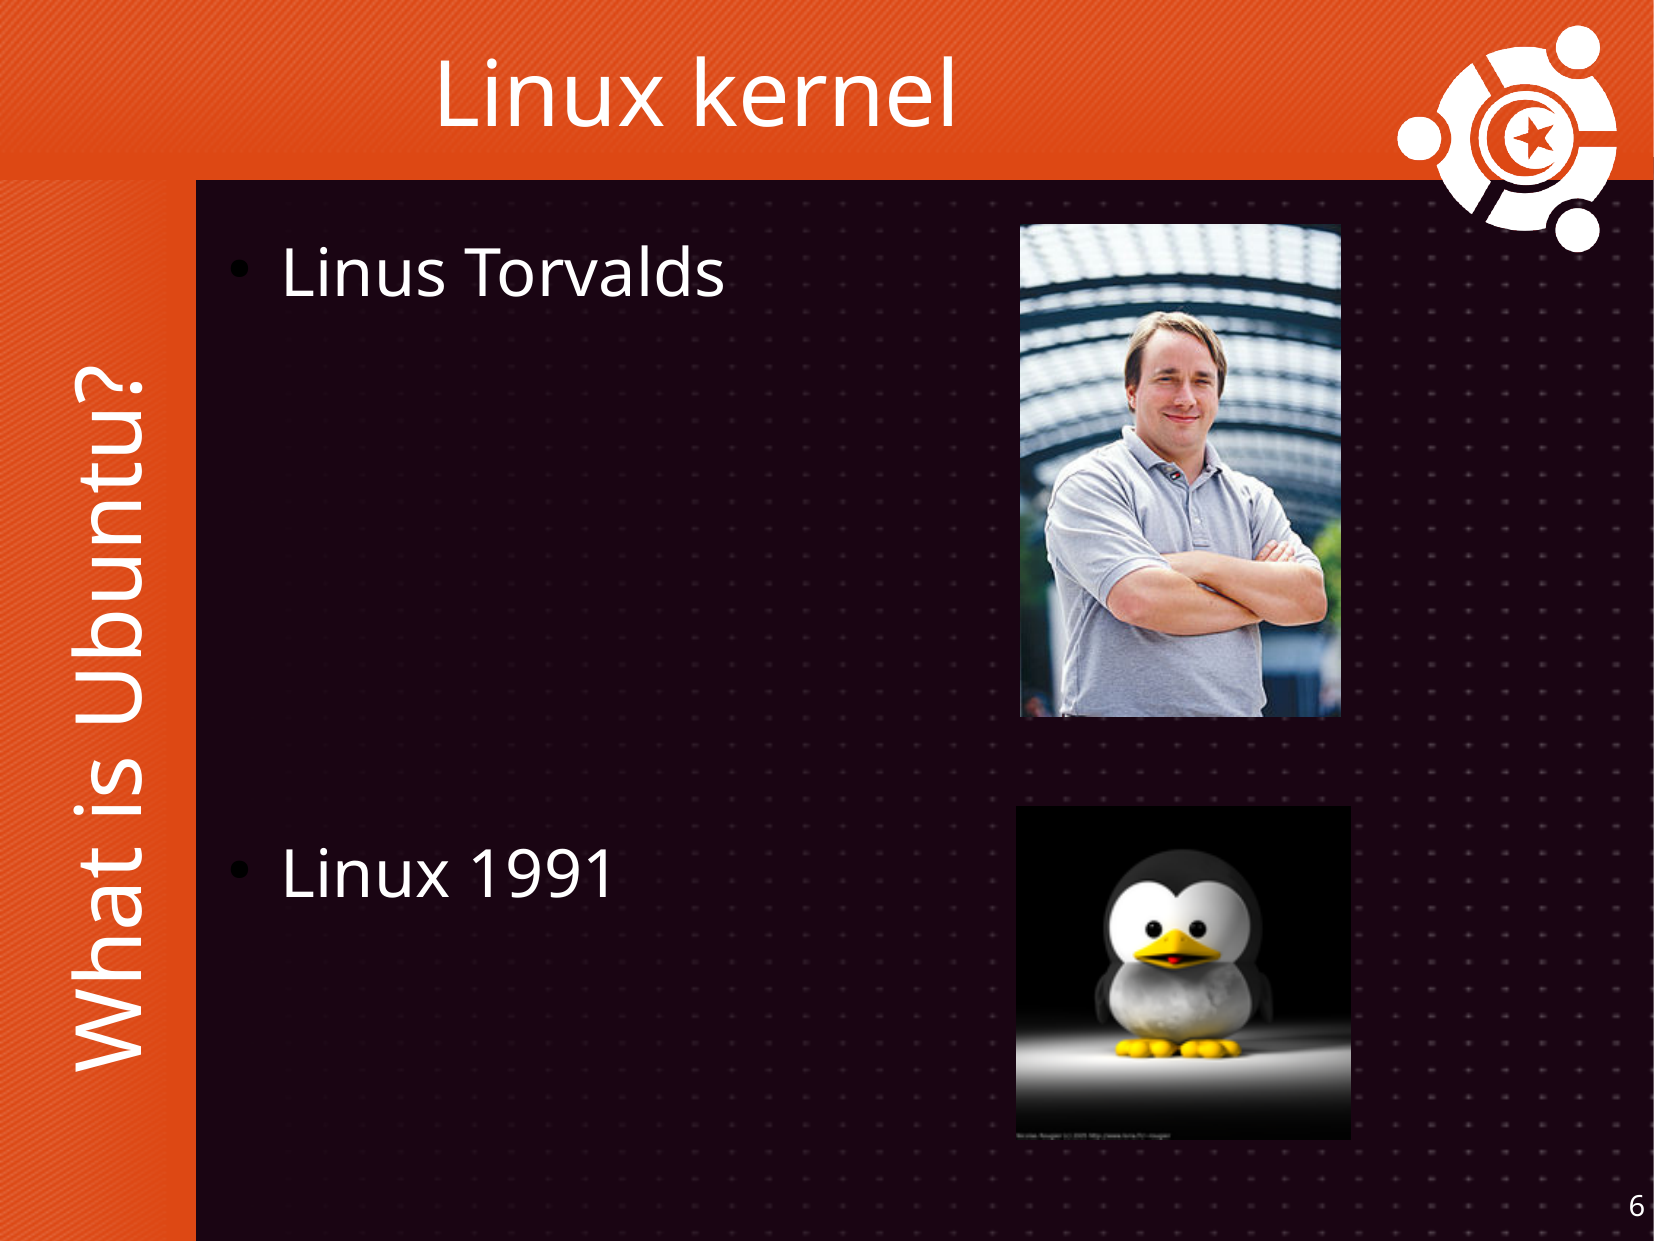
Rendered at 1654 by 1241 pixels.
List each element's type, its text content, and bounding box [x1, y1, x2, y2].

picture [0, 0, 1654, 1241]
title What is Ubuntu? [17, 210, 196, 1229]
title Linux kernel [0, 2, 1394, 181]
list Linus Torvalds Linux 1991 [210, 225, 1639, 1186]
